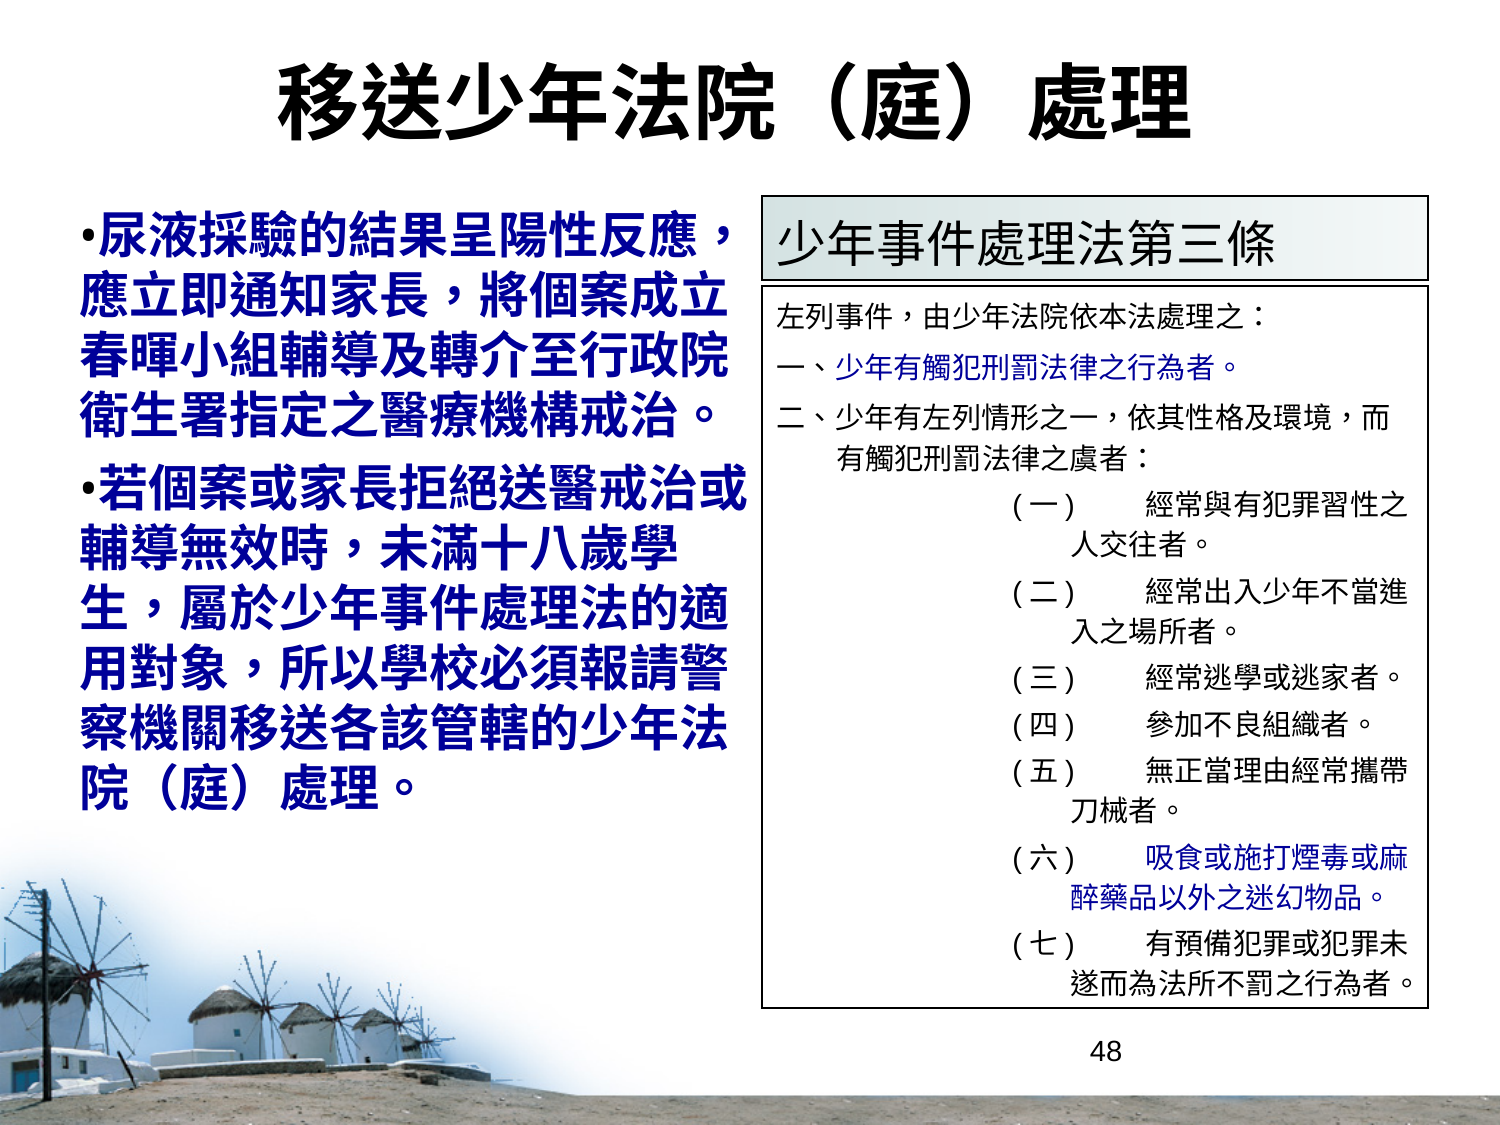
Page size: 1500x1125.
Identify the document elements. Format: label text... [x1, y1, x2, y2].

picture [0, 101, 1500, 1125]
text_box [1074, 1024, 1426, 1103]
text_box 少年事件處理法第三條 [762, 196, 1428, 280]
list 尿液採驗的結果呈陽性反應，應立即通知家長，將個案成立春暉小組輔導及轉介至行政院衛生署指定之醫療機構戒治。 若個案或家長拒絕送醫戒治或輔導無效時，未滿十八歲學生，屬於少年事件處理法的適用對象，所以學校必須報請警察機關移送各該管轄的少年法院（庭）處理。 [64, 196, 770, 872]
text_box 左列事件，由少年法院依本法處理之： 一、少年有觸犯刑罰法律之行為者。 二、少年有左列情形之一，依其性格及環境，而有觸犯刑罰法律之虞者： (一) 經常與有犯罪習性之人交往者。 (二) 經常出入少年不當進入之場所者。 (三) 經常逃學或逃家者。 (四) 參加不良組織者。 (五) 無正當理由經常攜帶刀械者。 (六) 吸食或施打煙毒或麻醉藥品以外之迷幻物品。 (七) 有預備犯罪或犯罪未遂而為法所不罰之行為者。 [761, 285, 1428, 882]
title 移送少年法院（庭）處理 [112, 42, 1388, 158]
